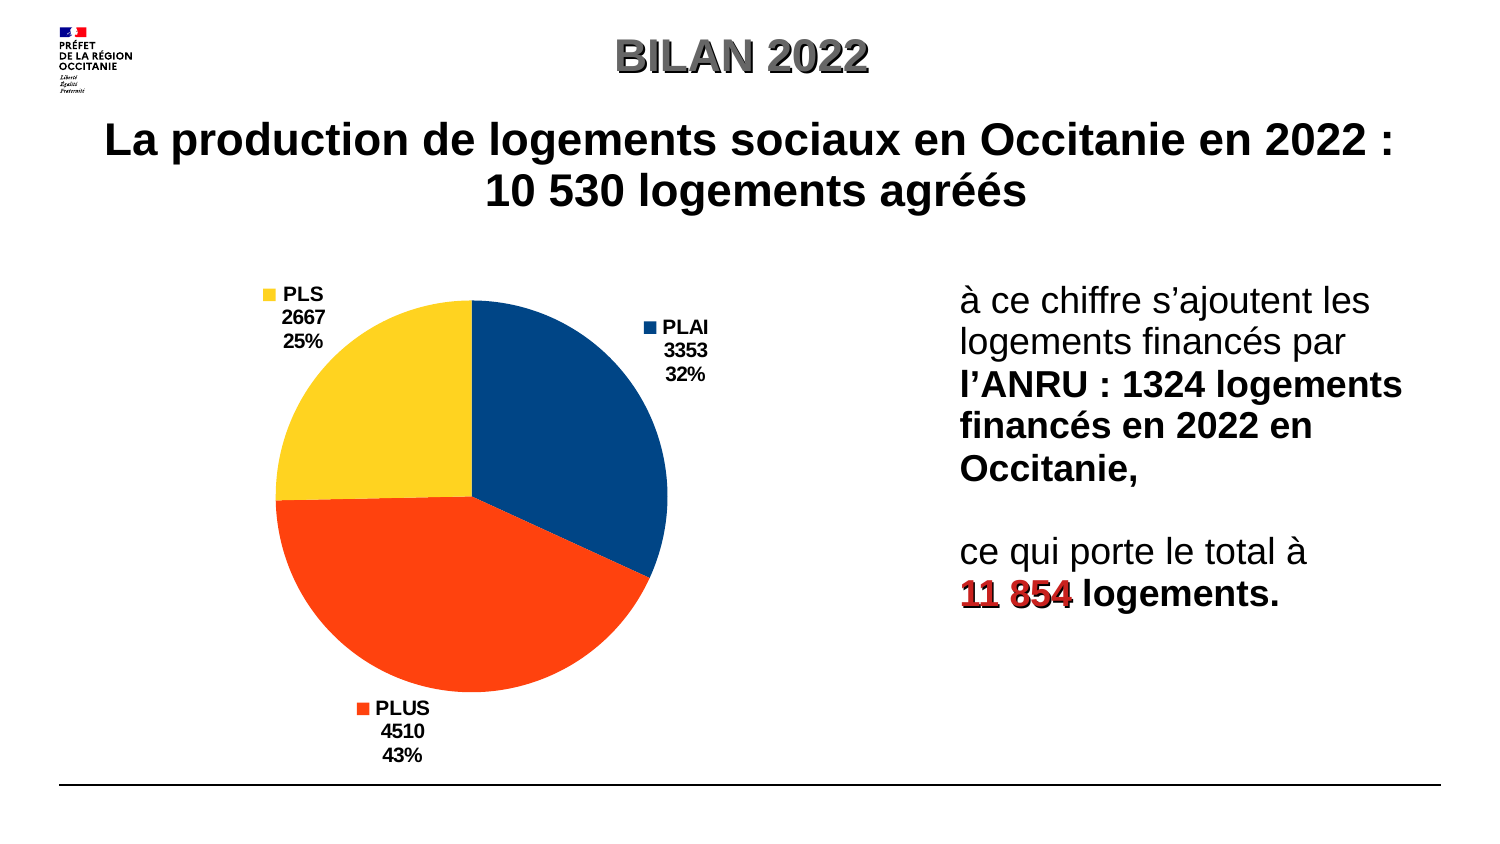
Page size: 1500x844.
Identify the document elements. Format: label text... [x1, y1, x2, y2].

text_box à ce chiffre s’ajoutent les logements financés par l’ANRU : 1324 logements financés en 2022 en Occitanie, ce qui porte le total à 11 854 logements. [954, 271, 1430, 749]
title La production de logements sociaux en Occitanie en 2022 : 10 530 logements agréés [59, 106, 1441, 225]
chart [8, 248, 954, 780]
list BILAN 2022 [543, 29, 1441, 89]
